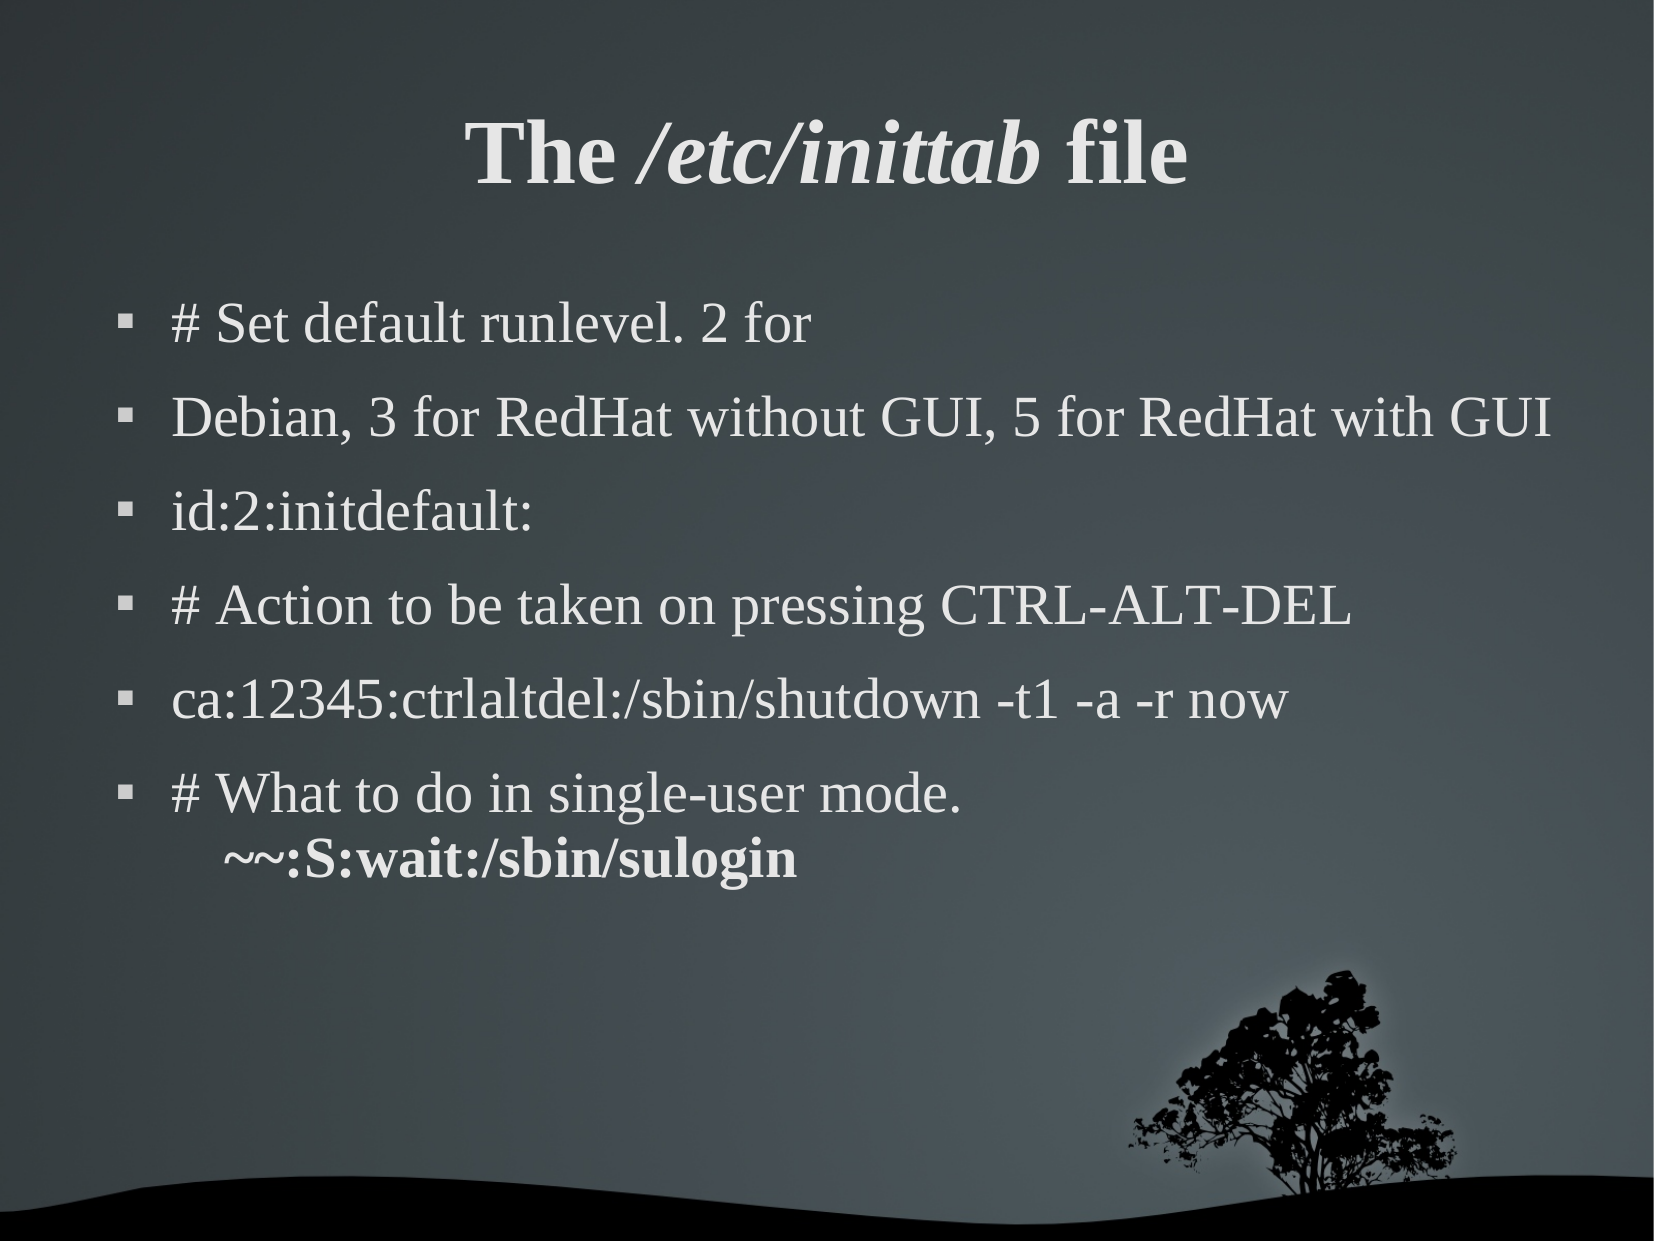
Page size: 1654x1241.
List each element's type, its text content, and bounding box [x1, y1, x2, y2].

picture [0, 0, 1654, 1241]
list # Set default runlevel. 2 for Debian, 3 for RedHat without GUI, 5 for RedHat with GUI id:2:initdefault: # Action to be taken on pressing CTRL-ALT-DEL ca:12345:ctrlaltdel:/sbin/shutdown -t1 -a -r now # What to do in single-user mode. ~~:S:wait:/sbin/sulogin [82, 290, 1571, 1109]
title The /etc/inittab file [82, 49, 1571, 257]
